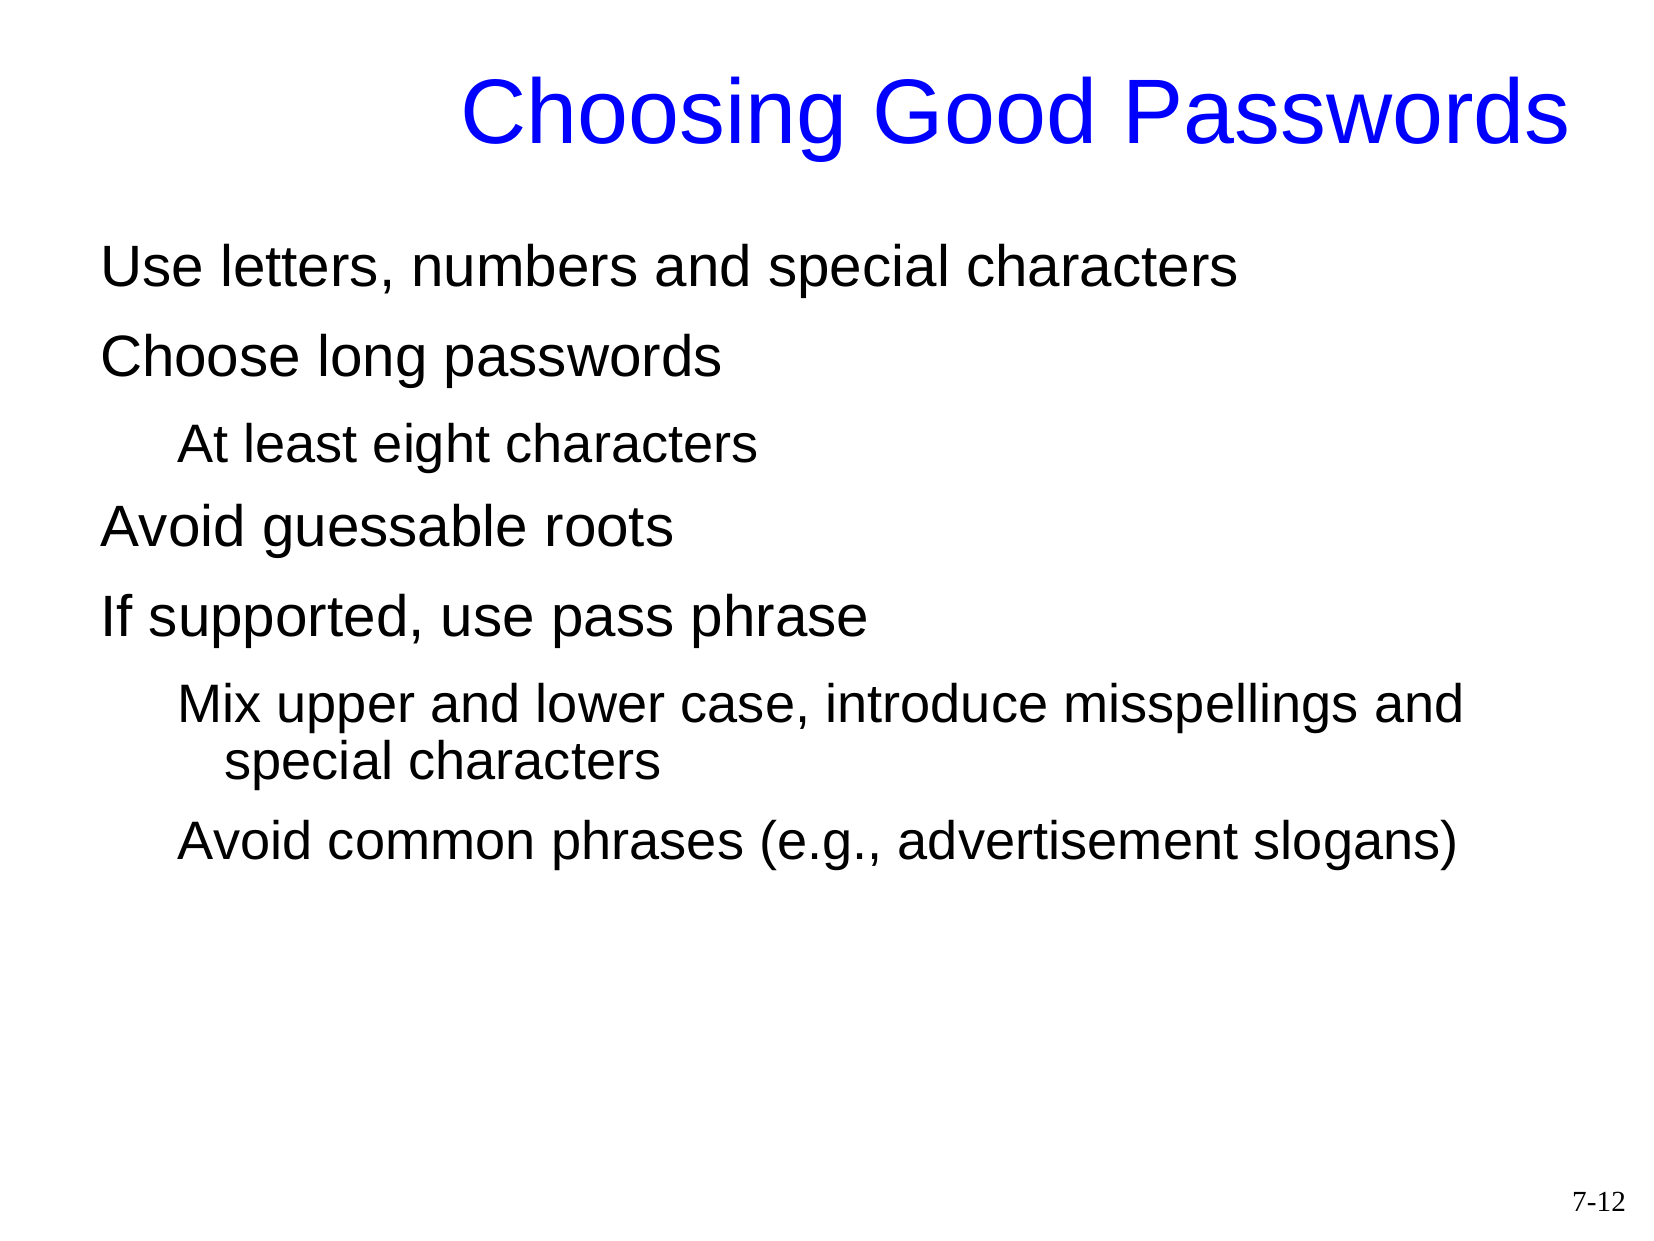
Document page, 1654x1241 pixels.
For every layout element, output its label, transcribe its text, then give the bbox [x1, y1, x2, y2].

title Choosing Good Passwords [84, 11, 1573, 218]
list Use letters, numbers and special characters Choose long passwords At least eight characters Avoid guessable roots If supported, use pass phrase Mix upper and lower case, introduce misspellings and special characters Avoid common phrases (e.g., advertisement slogans) [82, 237, 1571, 1170]
